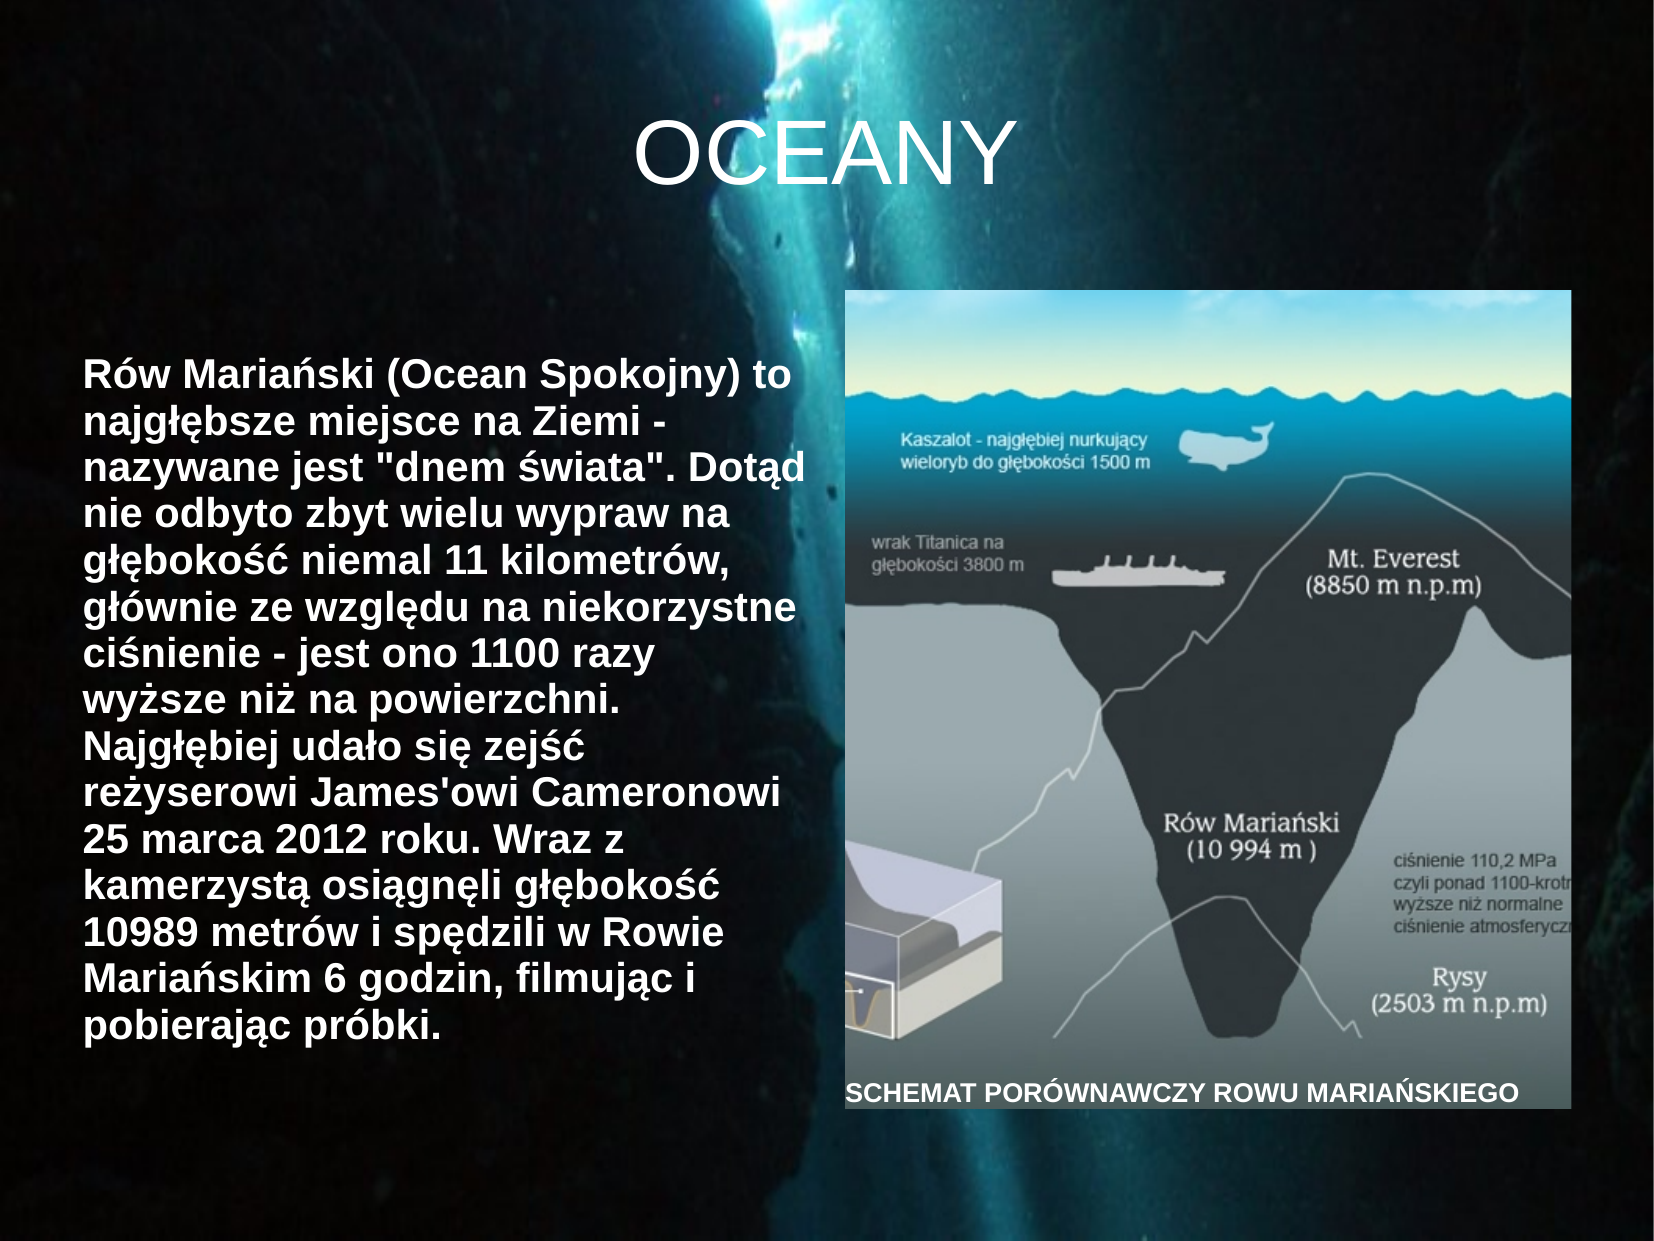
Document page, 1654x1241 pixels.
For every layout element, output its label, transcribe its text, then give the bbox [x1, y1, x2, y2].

title OCEANY [82, 49, 1571, 257]
list Rów Mariański (Ocean Spokojny) to najgłębsze miejsce na Ziemi - nazywane jest "dnem świata". Dotąd nie odbyto zbyt wielu wypraw na głębokość niemal 11 kilometrów, głównie ze względu na niekorzystne ciśnienie - jest ono 1100 razy wyższe niż na powierzchni. Najgłębiej udało się zejść reżyserowi James'owi Cameronowi 25 marca 2012 roku. Wraz z kamerzystą osiągnęli głębokość 10989 metrów i spędzili w Rowie Mariańskim 6 godzin, filmując i pobierając próbki. [82, 290, 809, 1109]
picture [0, 0, 1654, 1241]
list SCHEMAT PORÓWNAWCZY ROWU MARIAŃSKIEGO [845, 290, 1572, 1109]
